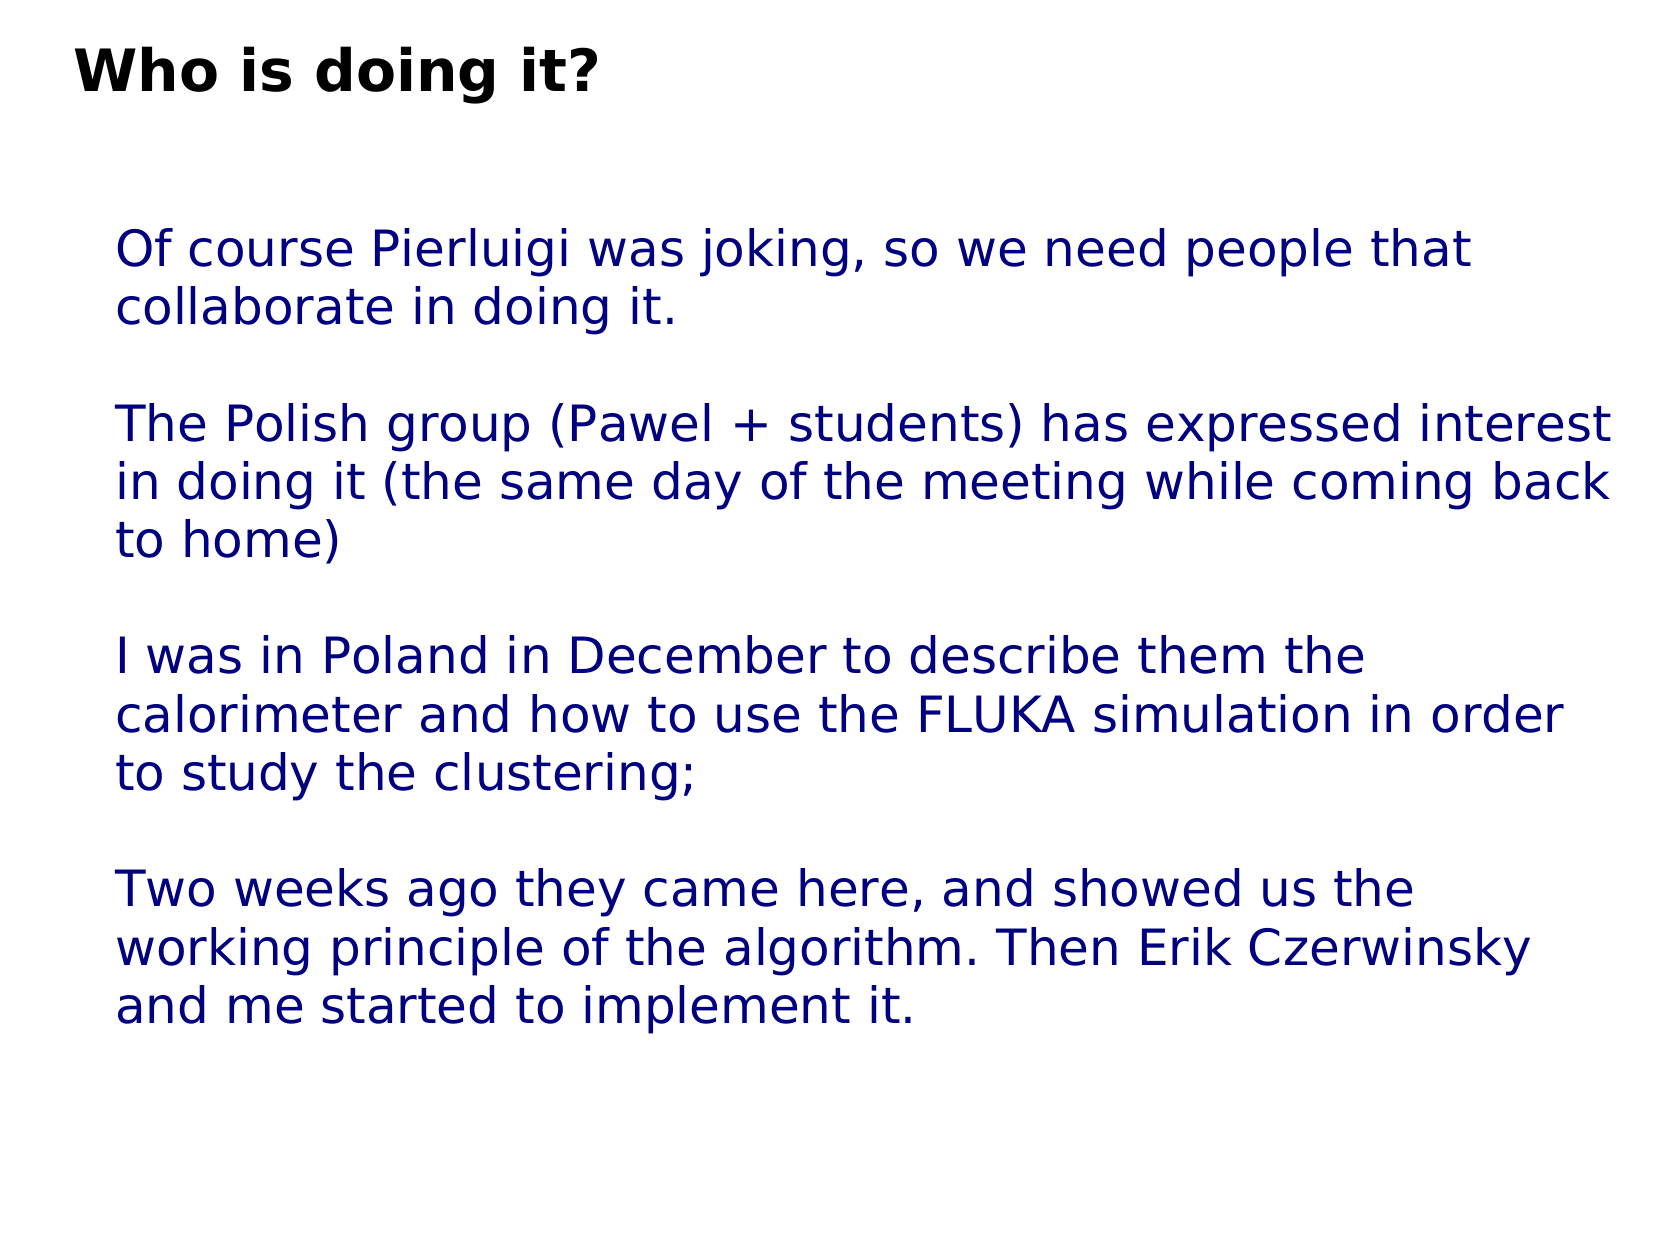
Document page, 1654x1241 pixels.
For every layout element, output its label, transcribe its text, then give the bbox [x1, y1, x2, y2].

text_box Who is doing it? [59, 29, 1418, 113]
text_box Of course Pierluigi was joking, so we need people that collaborate in doing it. The Polish group (Pawel + students) has expressed interest in doing it (the same day of the meeting while coming back to home) I was in Poland in December to describe them the calorimeter and how to use the FLUKA simulation in order to study the clustering; Two weeks ago they came here, and showed us the working principle of the algorithm. Then Erik Czerwinsky and me started to implement it. [100, 212, 1636, 1043]
